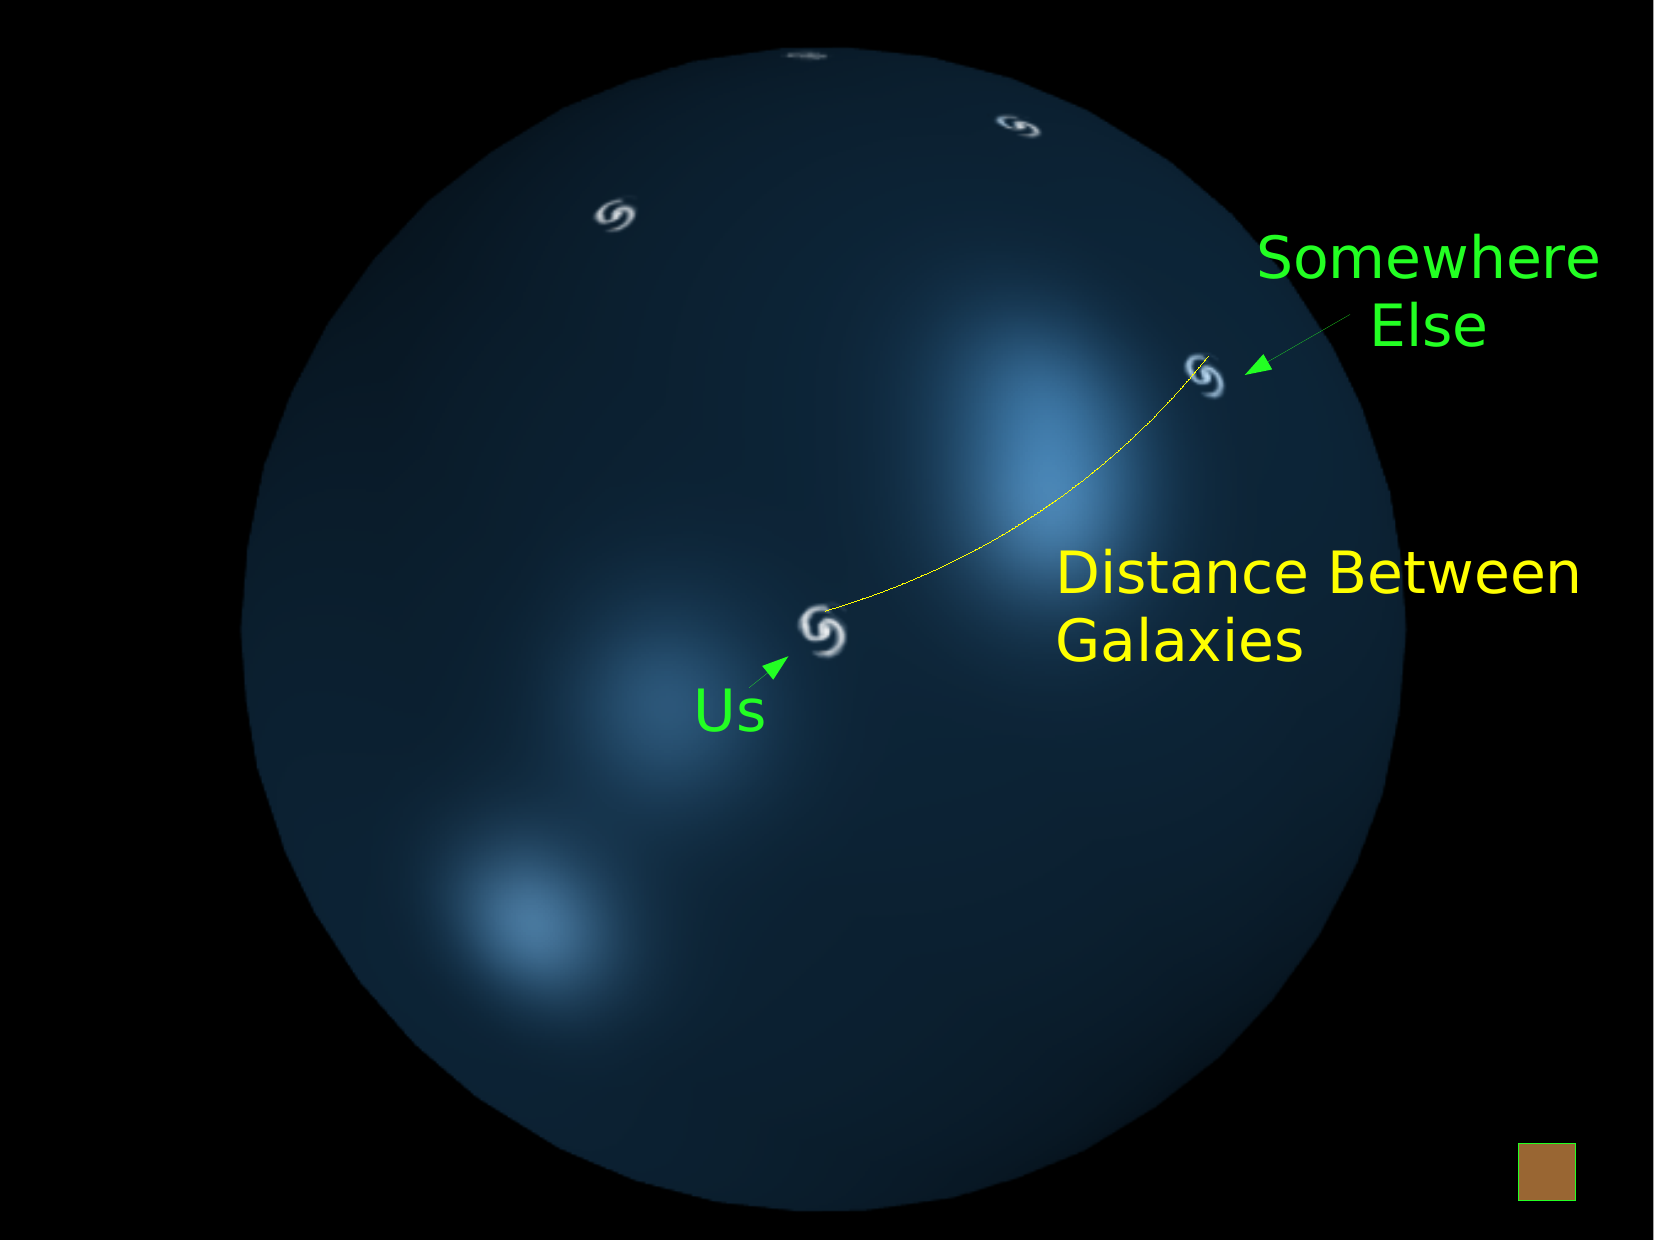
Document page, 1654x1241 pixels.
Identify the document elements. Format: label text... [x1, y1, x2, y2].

text_box Distance Between Galaxies [1055, 539, 1584, 676]
text_box Somewhere Else [1256, 225, 1602, 361]
text_box Us [693, 677, 767, 746]
text_box [1518, 1143, 1576, 1201]
picture [38, 0, 1613, 1241]
